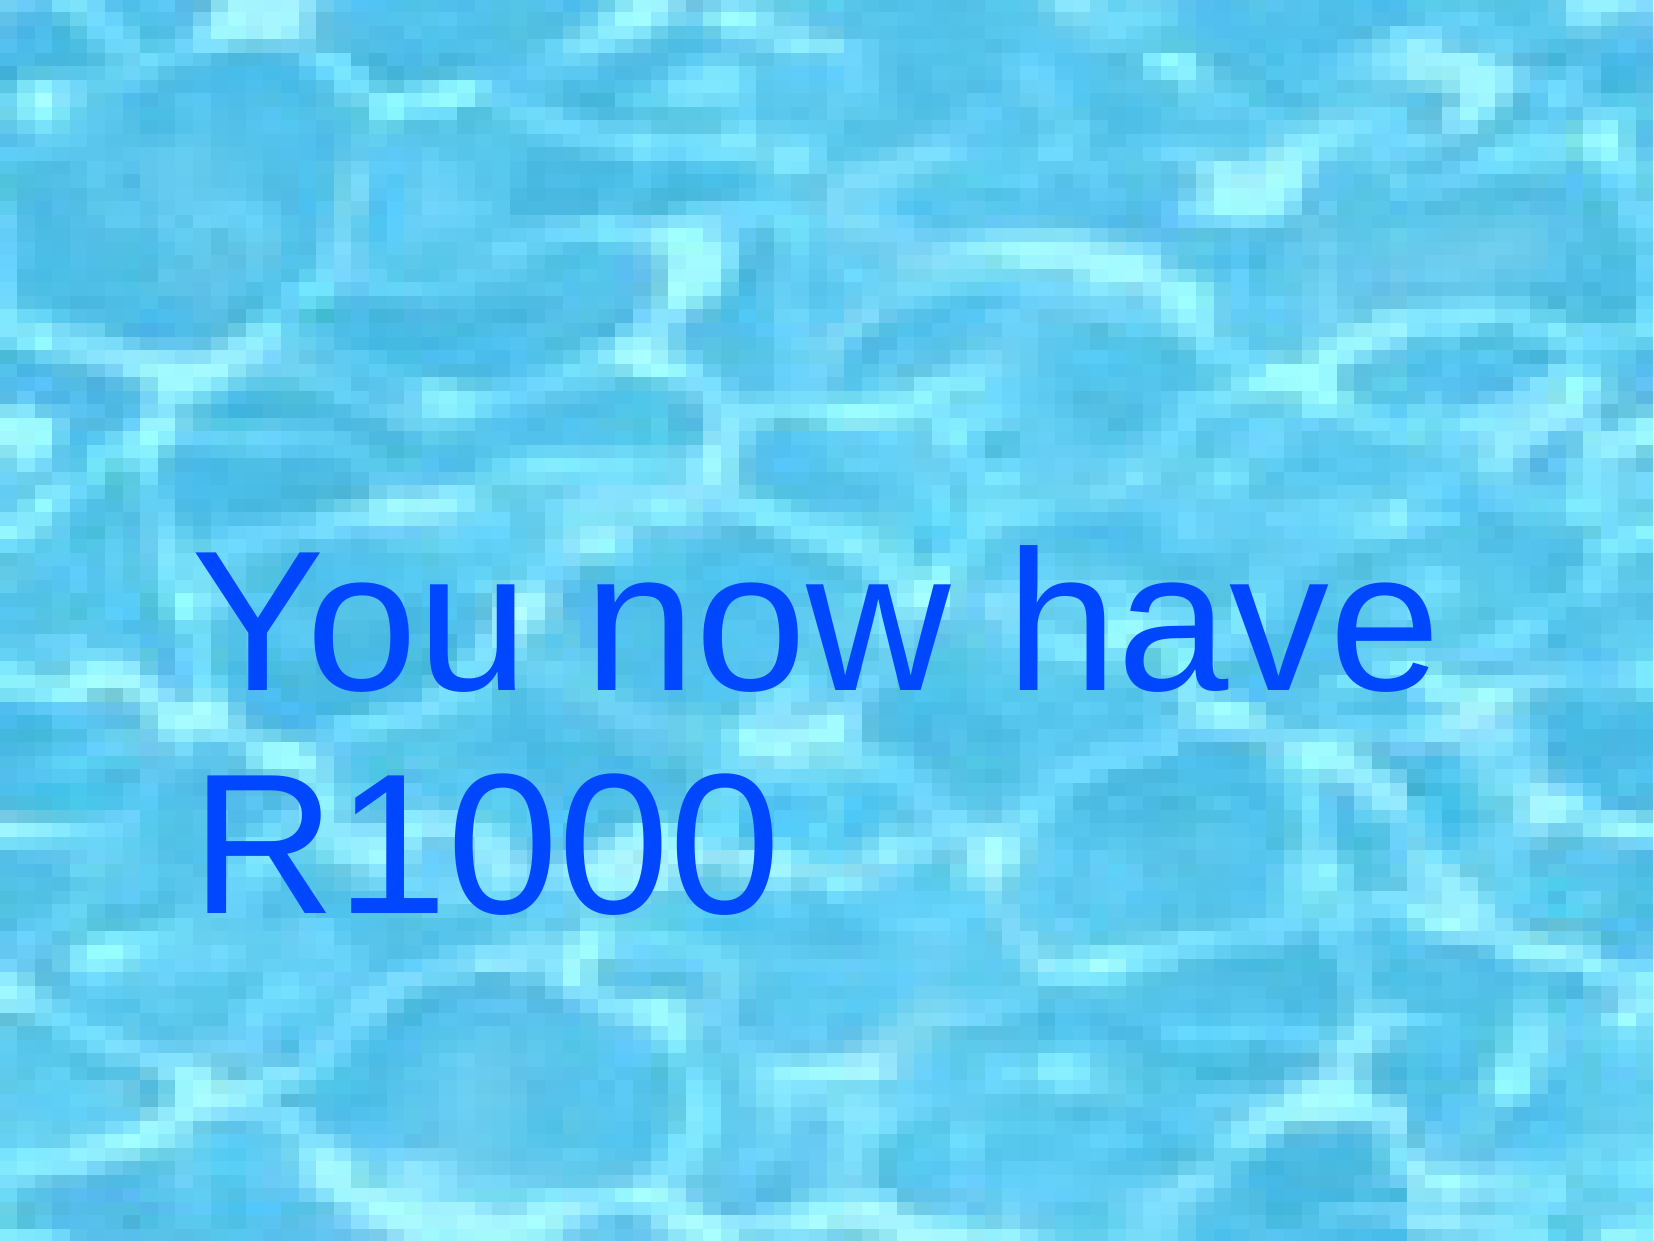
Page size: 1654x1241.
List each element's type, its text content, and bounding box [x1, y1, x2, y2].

text_box You now have R1000 [177, 501, 1536, 964]
picture [0, 0, 1654, 1241]
